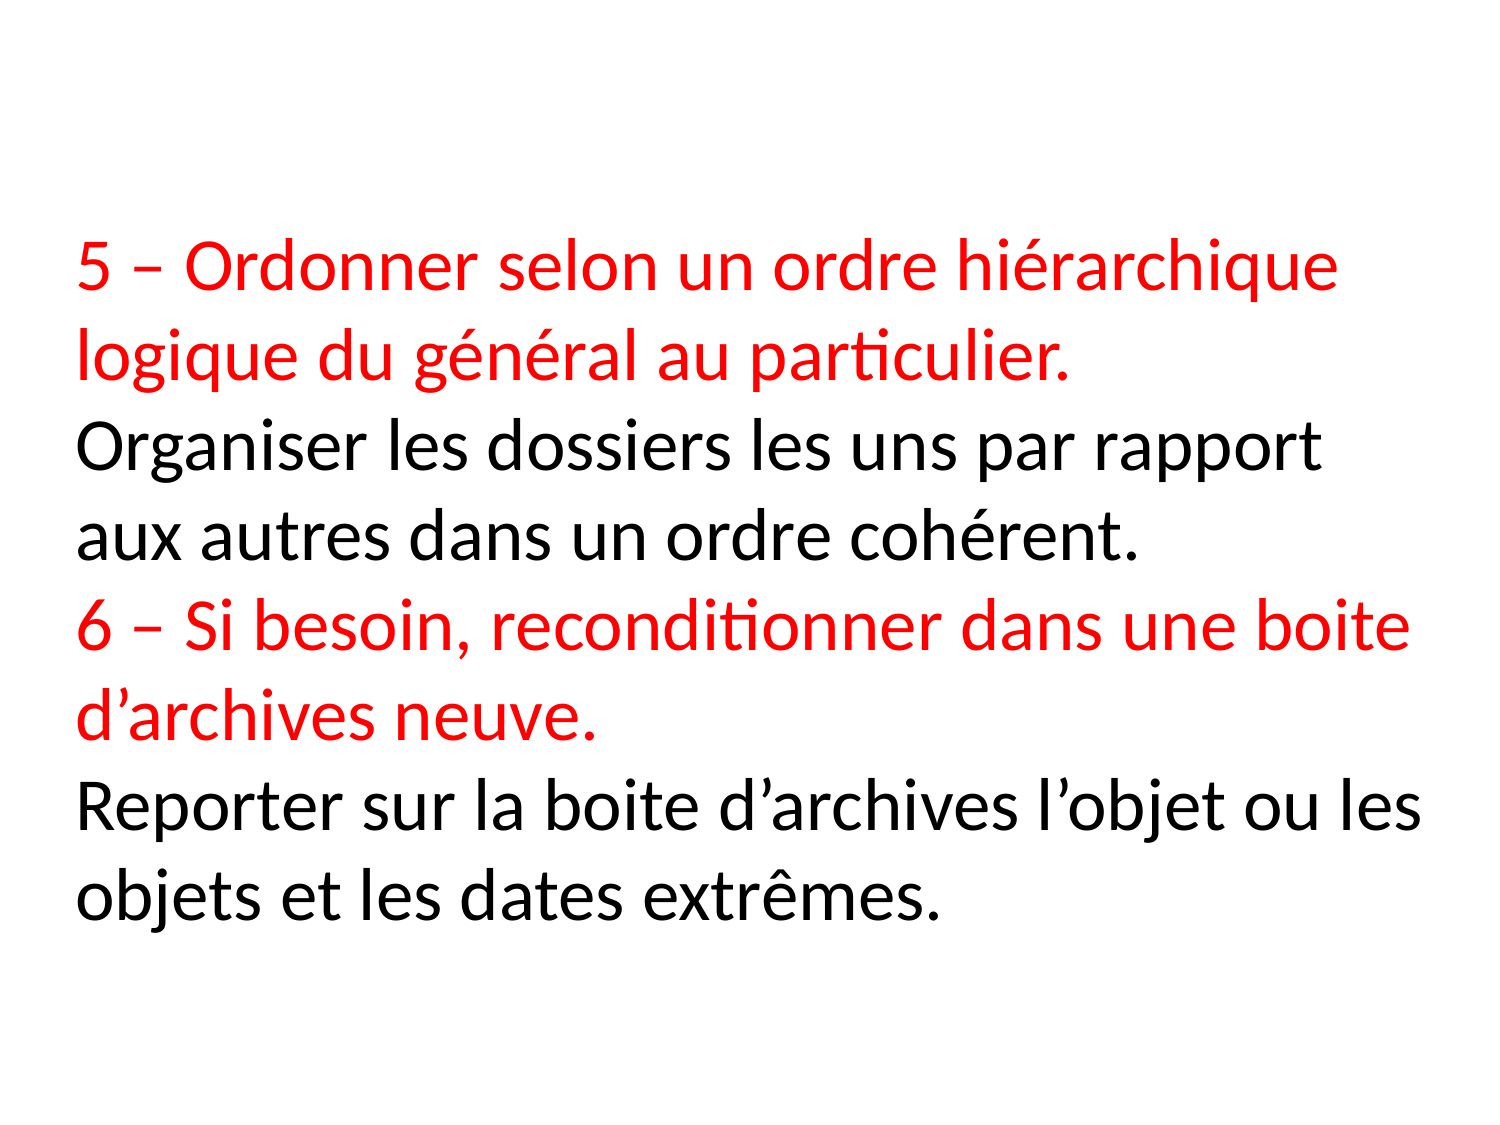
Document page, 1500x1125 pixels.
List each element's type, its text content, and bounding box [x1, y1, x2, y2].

title 5 – Ordonner selon un ordre hiérarchique logique du général au particulier. Organiser les dossiers les uns par rapport aux autres dans un ordre cohérent. 6 – Si besoin, reconditionner dans une boite d’archives neuve. Reporter sur la boite d’archives l’objet ou les objets et les dates extrêmes. [75, 45, 1425, 1106]
